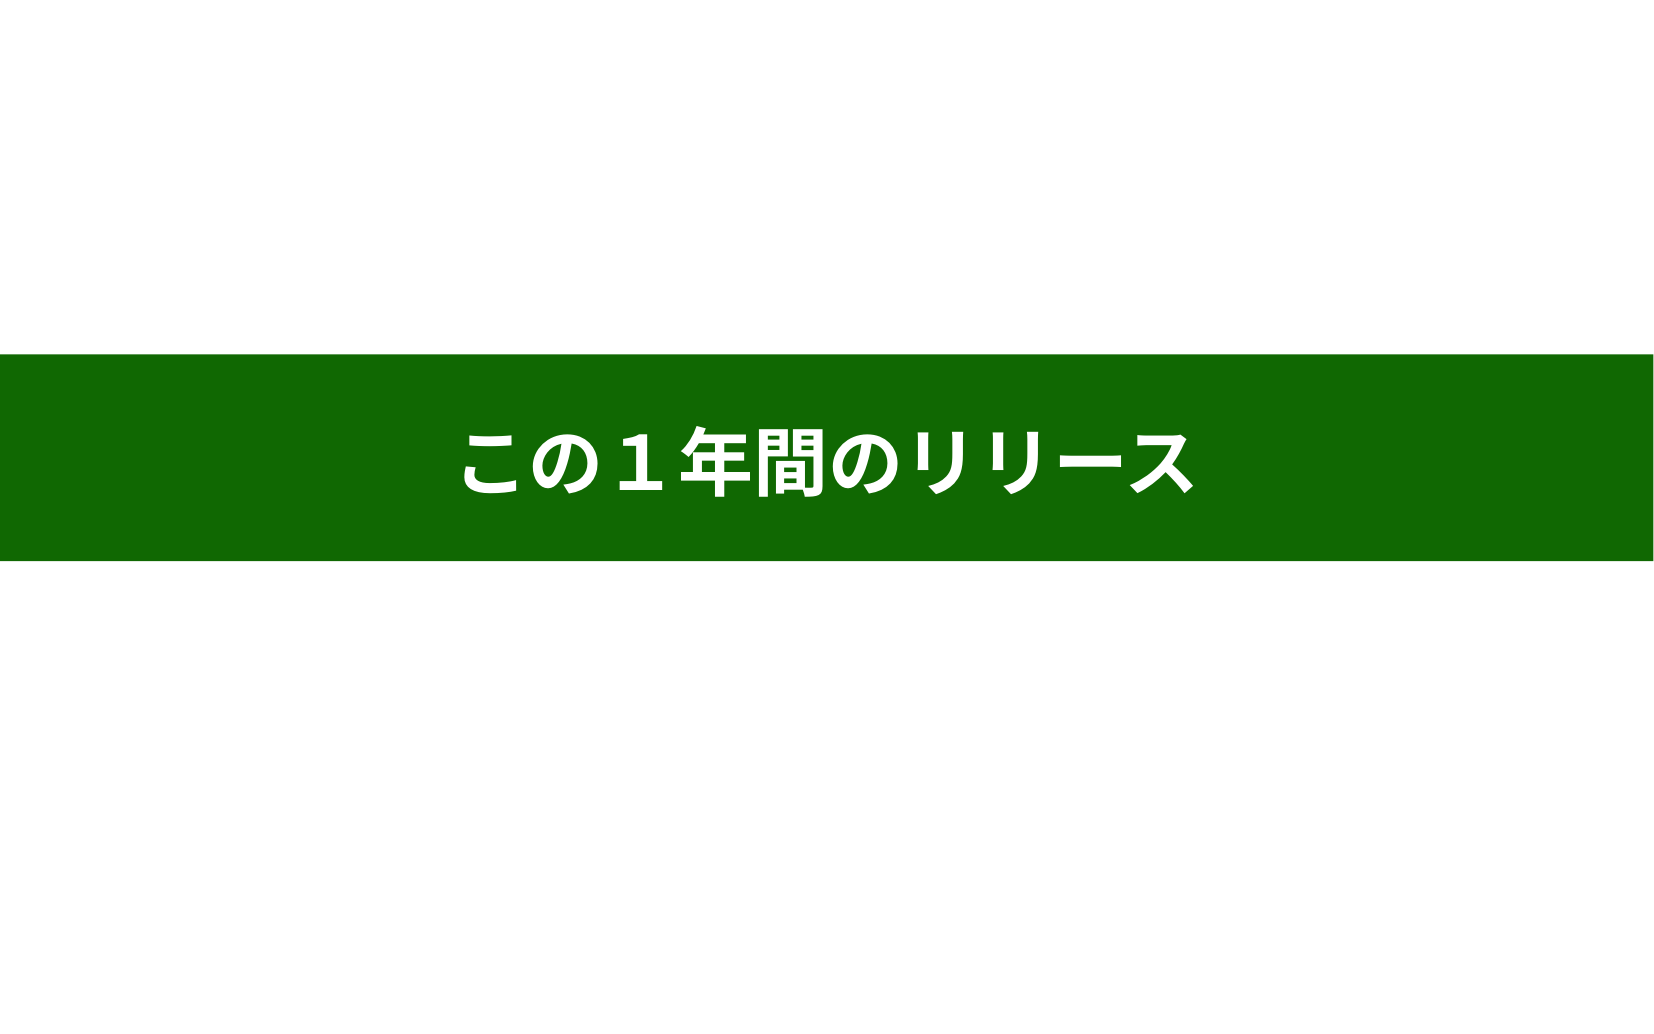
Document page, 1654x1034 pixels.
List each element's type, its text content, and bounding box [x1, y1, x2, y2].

title この１年間のリリース [82, 371, 1571, 545]
